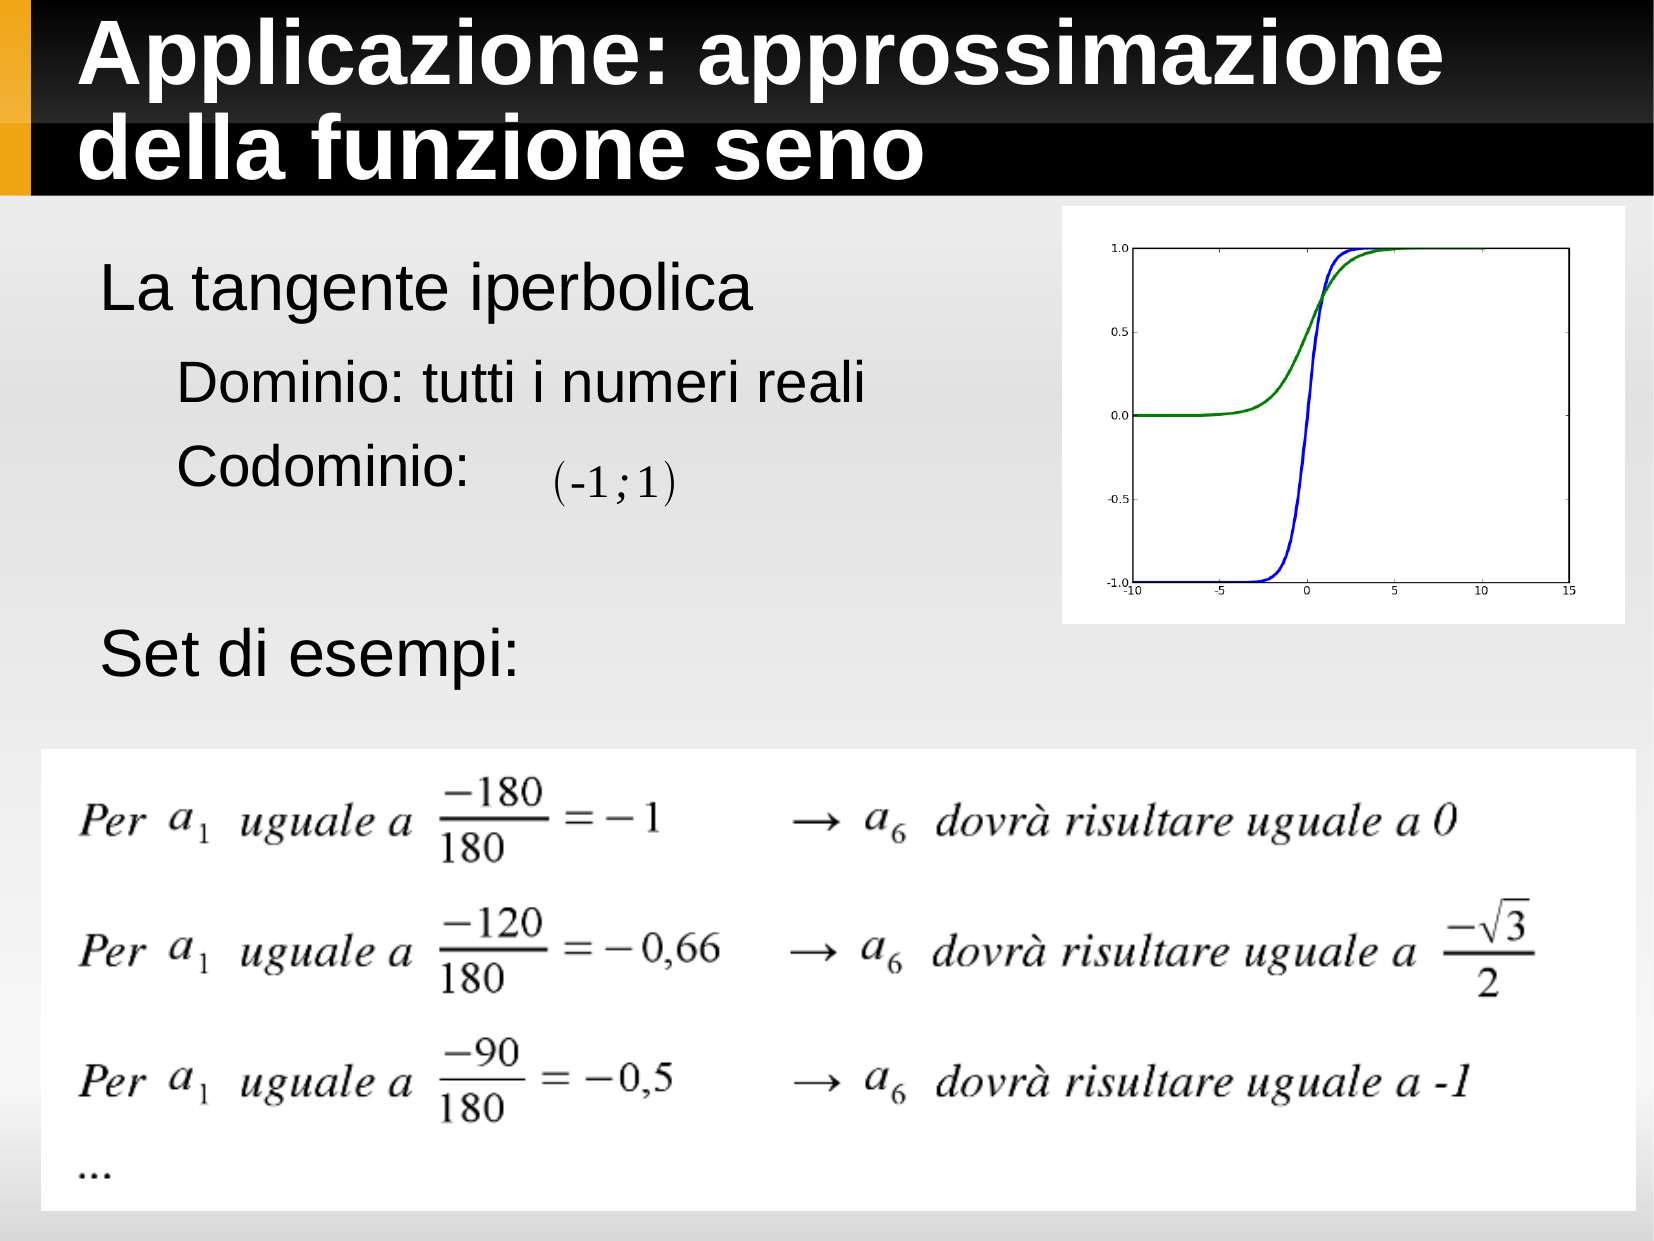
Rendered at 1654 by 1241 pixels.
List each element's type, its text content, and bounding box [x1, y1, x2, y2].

list La tangente iperbolica Dominio: tutti i numeri reali Codominio: Set di esempi: [82, 254, 1571, 749]
chart [539, 456, 689, 510]
picture [0, 0, 1654, 1241]
title Applicazione: approssimazione della funzione seno [76, 1, 1565, 207]
